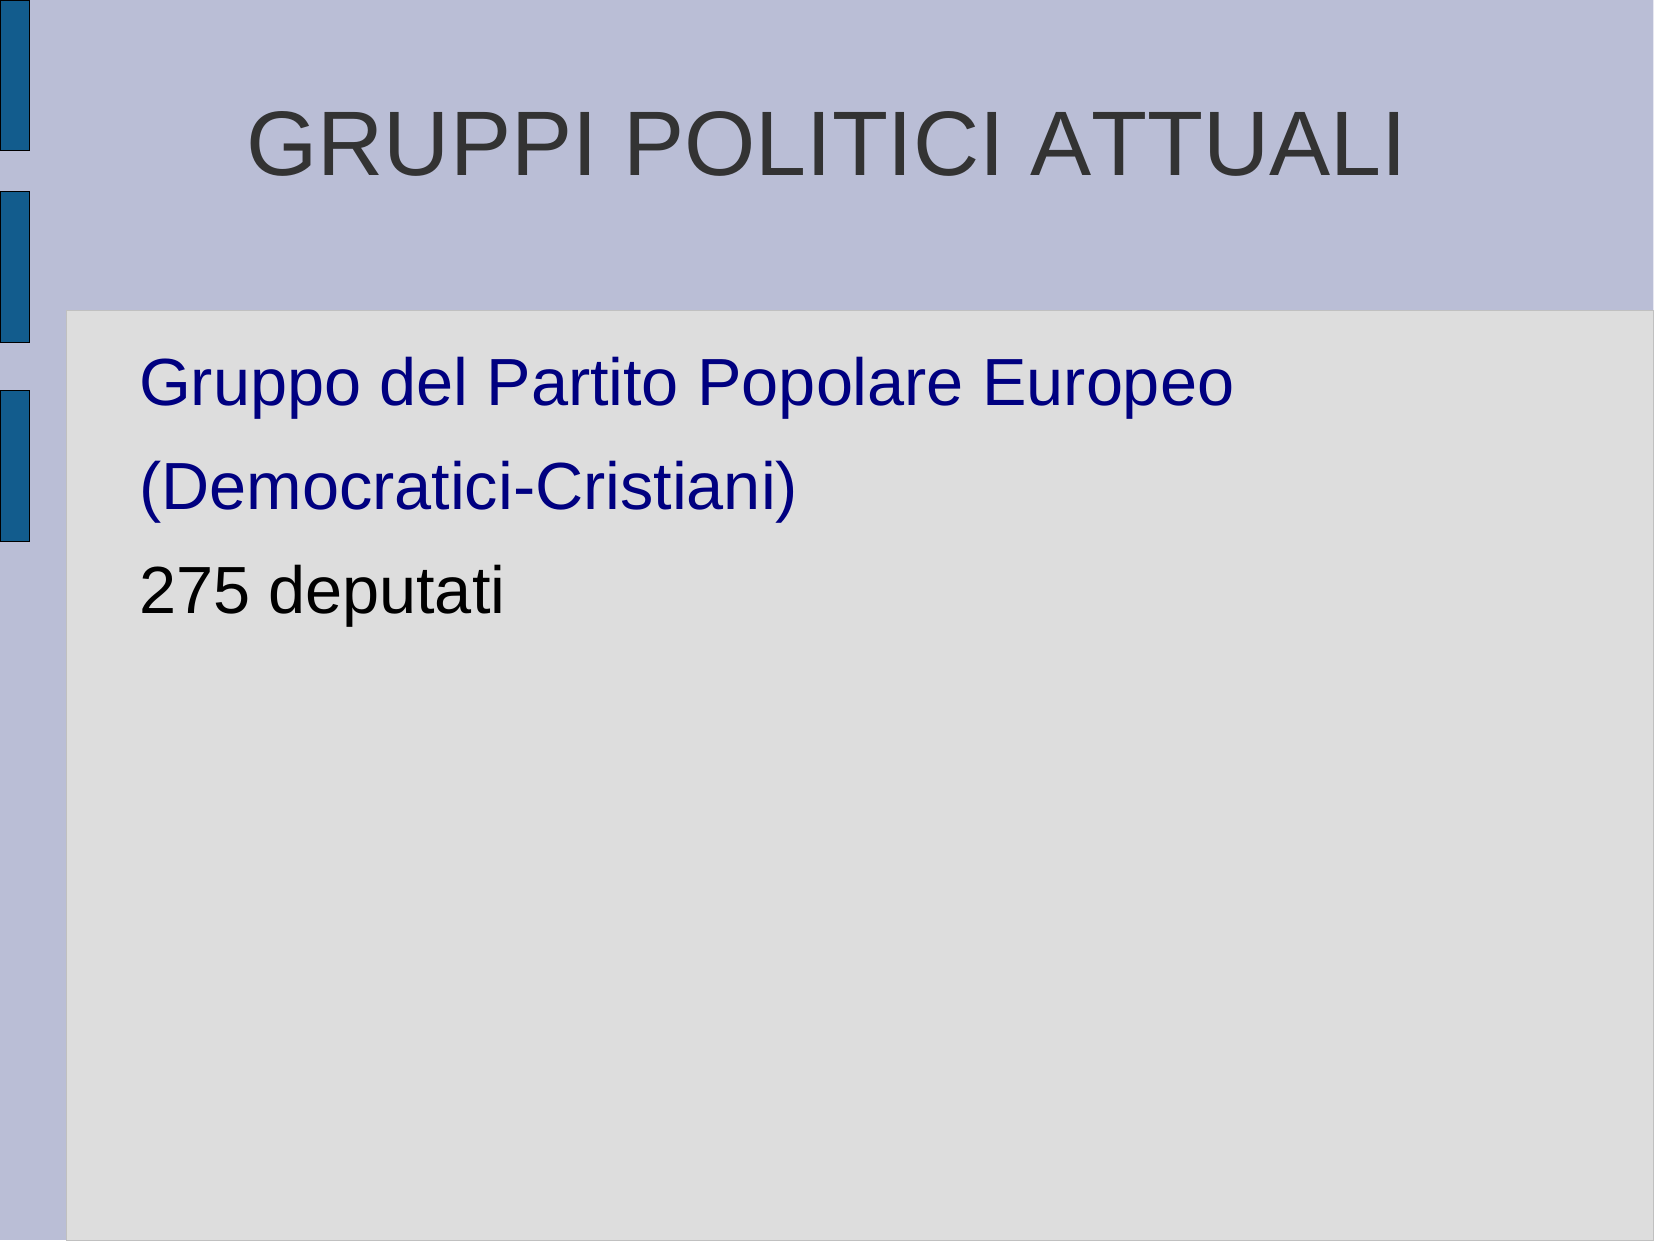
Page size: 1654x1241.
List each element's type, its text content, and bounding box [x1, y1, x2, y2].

list Gruppo del Partito Popolare Europeo (Democratici-Cristiani) 275 deputati [121, 344, 1534, 1127]
title GRUPPI POLITICI ATTUALI [121, 91, 1534, 299]
